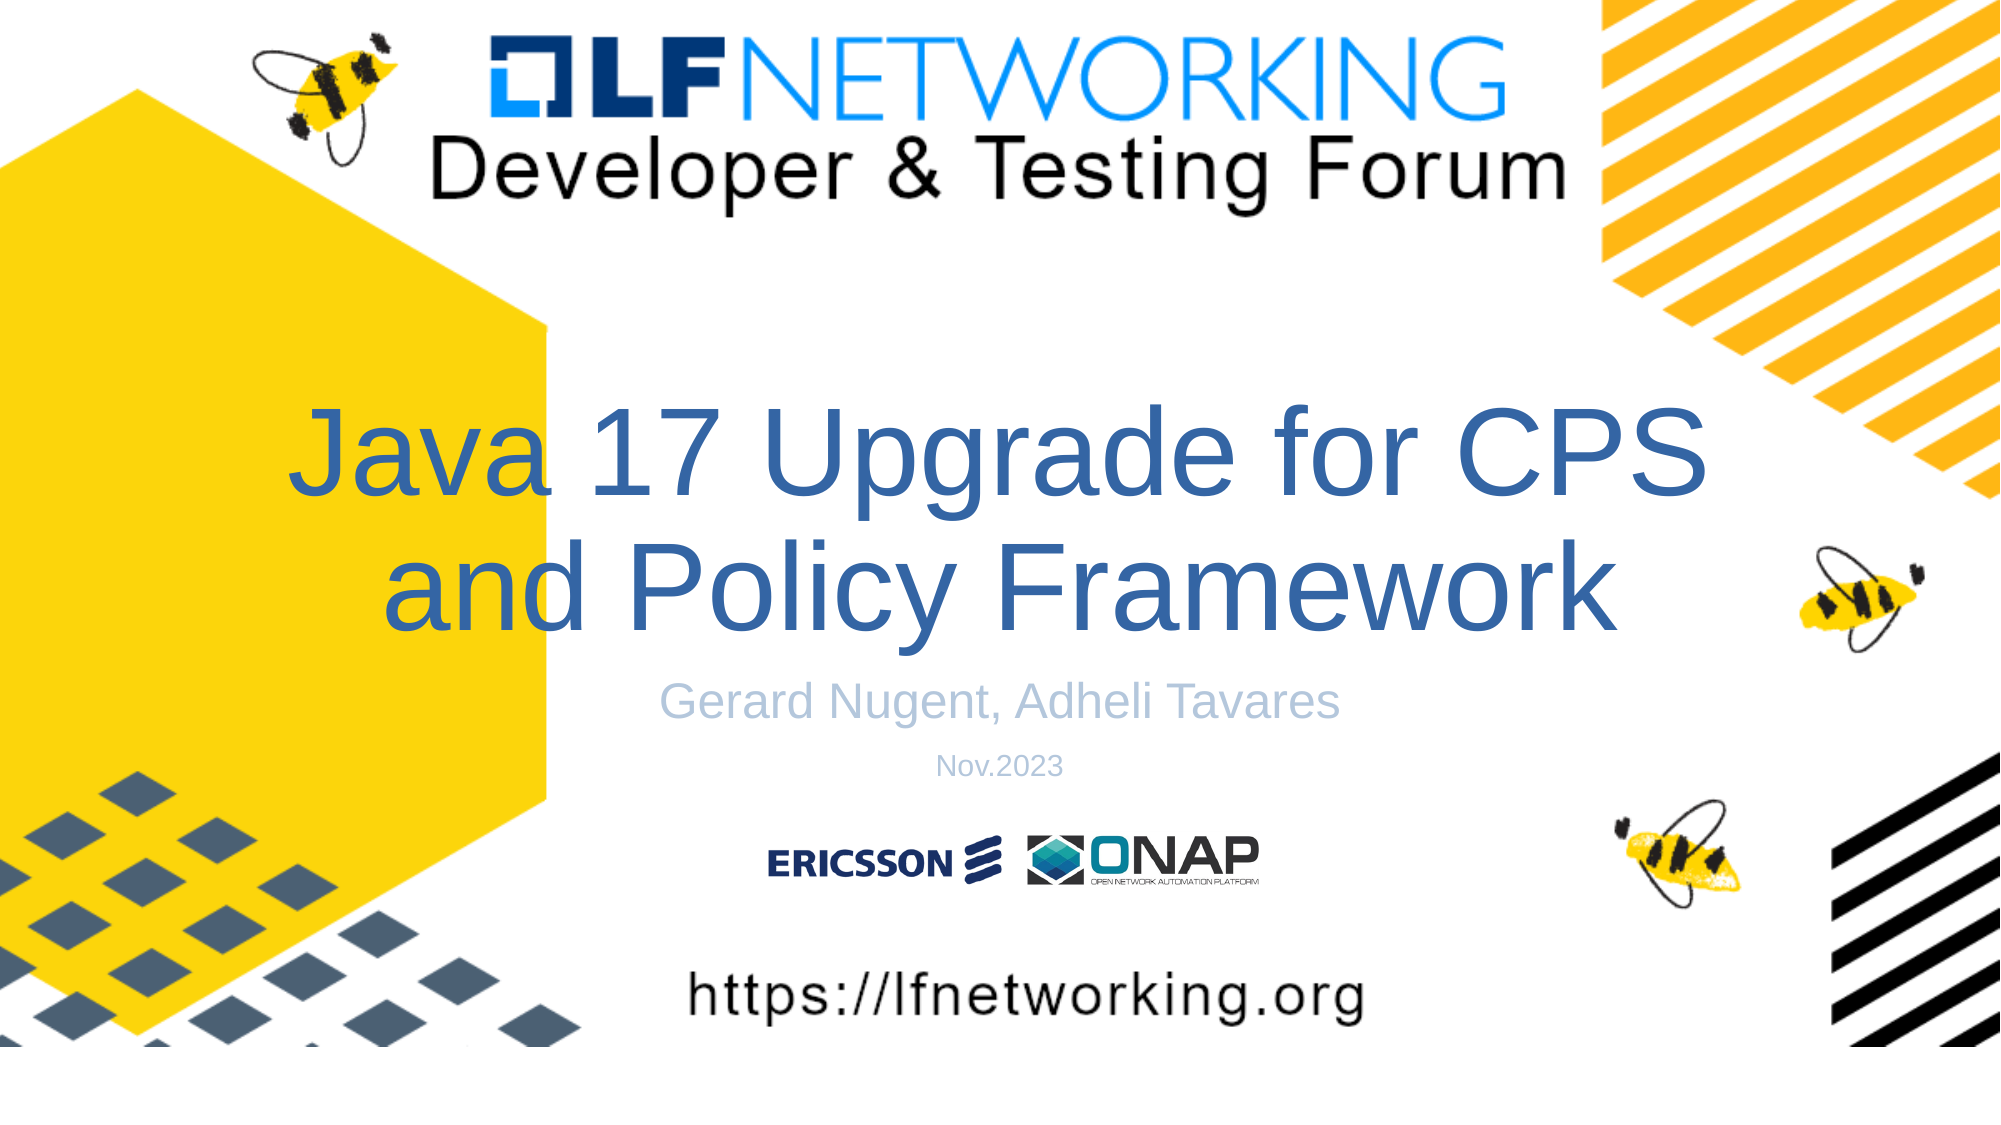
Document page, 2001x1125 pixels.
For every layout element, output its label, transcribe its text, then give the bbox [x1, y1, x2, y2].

picture [0, 0, 2000, 1047]
title Java 17 Upgrade for CPS and Policy Framework [249, 266, 1750, 658]
subtitle Gerard Nugent, Adheli Tavares Nov.2023 [450, 675, 1550, 810]
